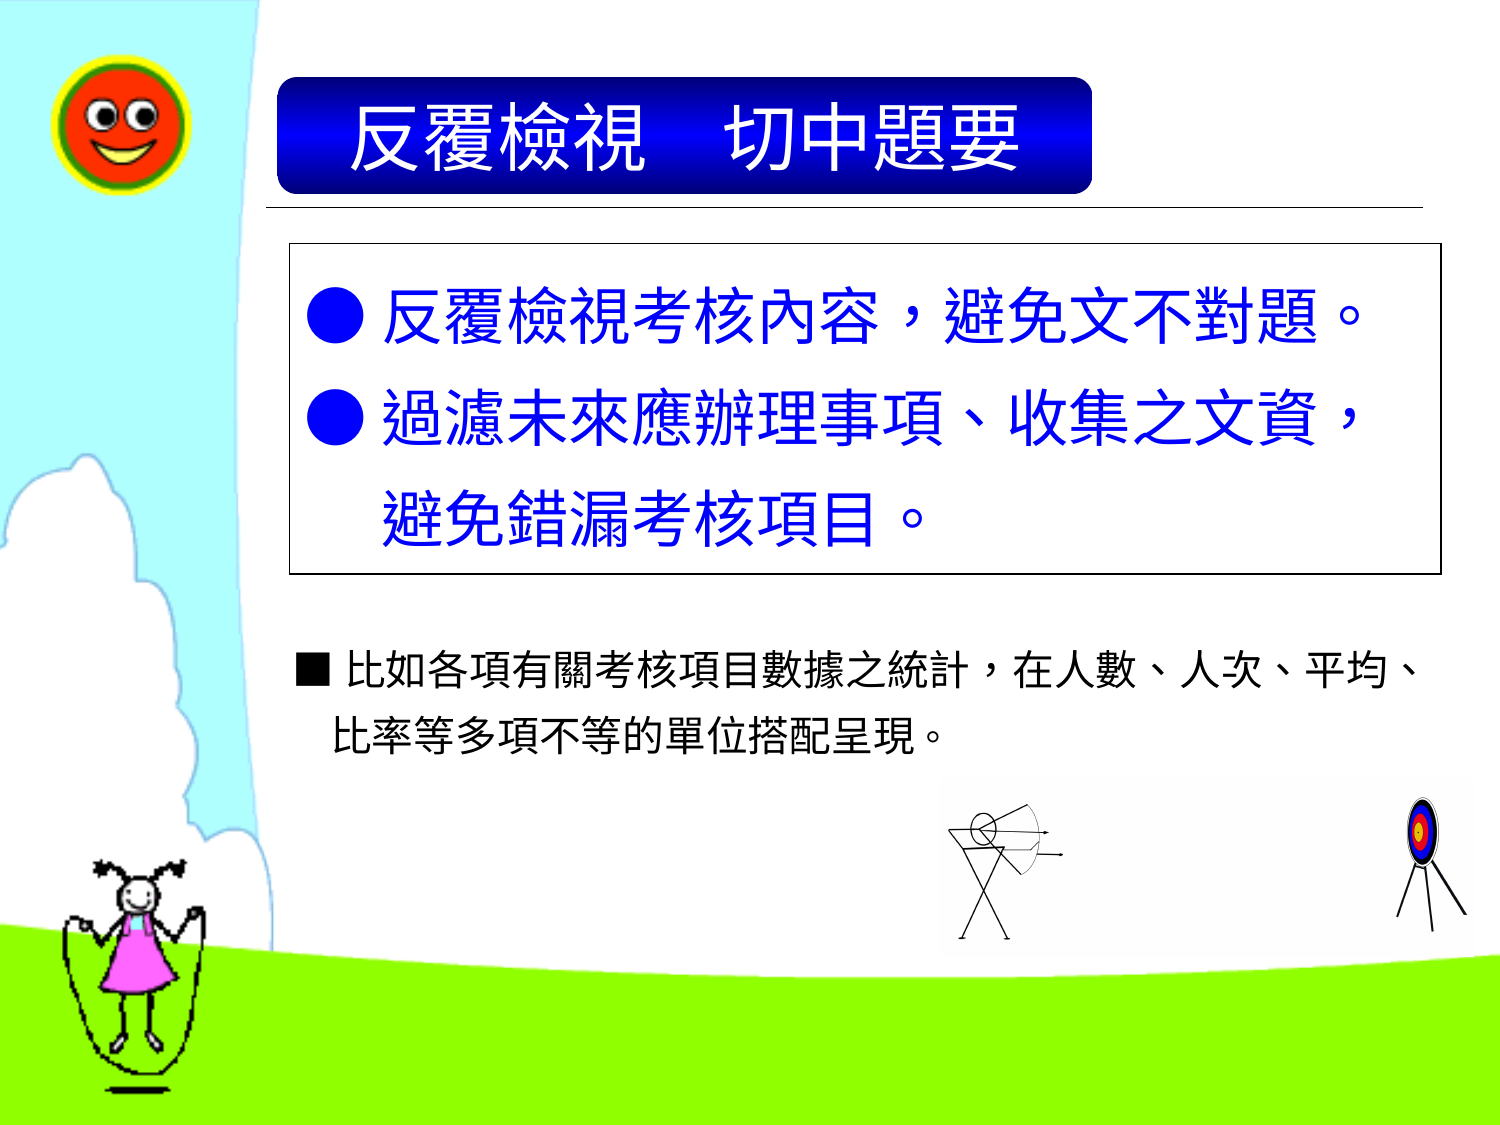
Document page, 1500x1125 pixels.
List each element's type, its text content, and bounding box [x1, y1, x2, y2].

picture [0, 0, 1500, 1125]
text_box 反覆檢視 切中題要 [277, 77, 1093, 194]
text_box ■比如各項有關考核項目數據之統計，在人數、人次、平均、 比率等多項不等的單位搭配呈現。 [277, 621, 1459, 767]
text_box ●反覆檢視考核內容，避免文不對題。 ●過濾未來應辦理事項、收集之文資， 避免錯漏考核項目。 [289, 243, 1441, 574]
